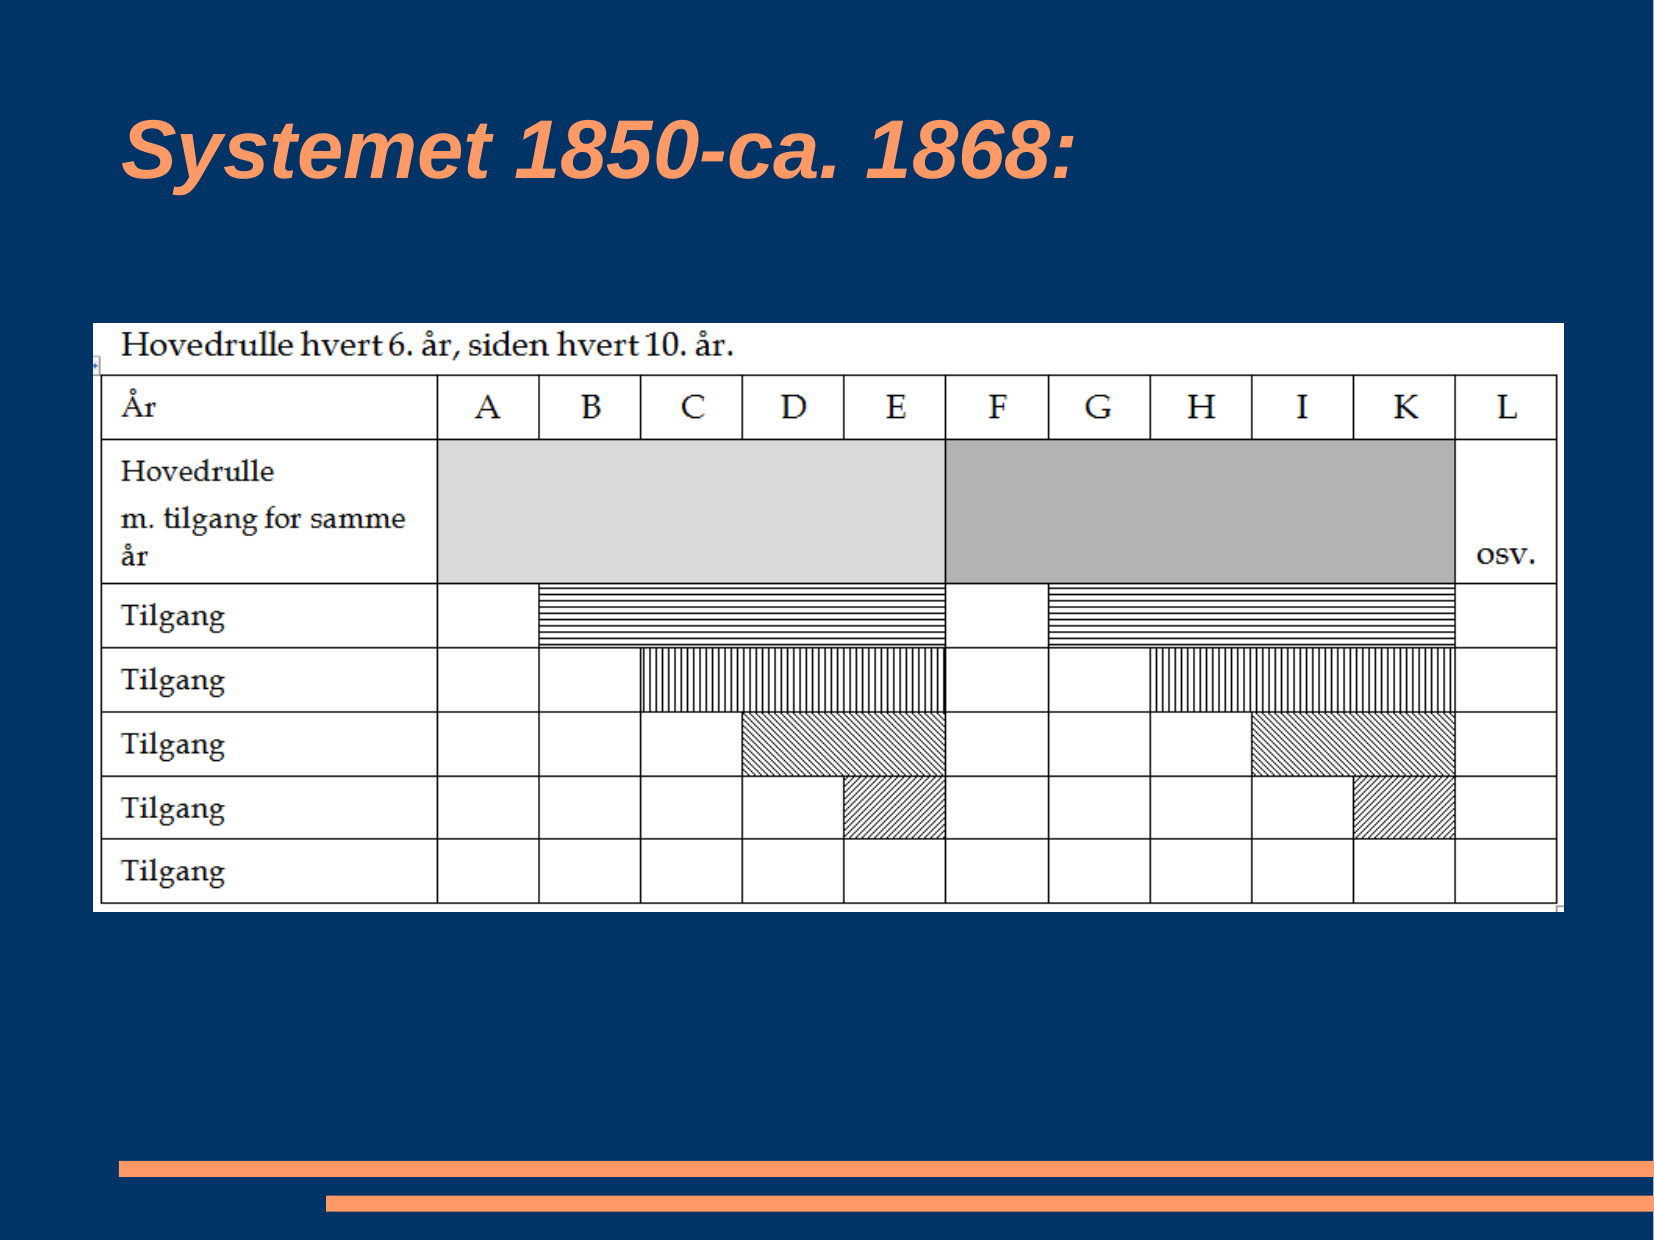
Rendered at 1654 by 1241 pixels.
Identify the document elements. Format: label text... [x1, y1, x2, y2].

picture [93, 323, 1564, 912]
title Systemet 1850-ca. 1868: [121, 53, 1534, 247]
